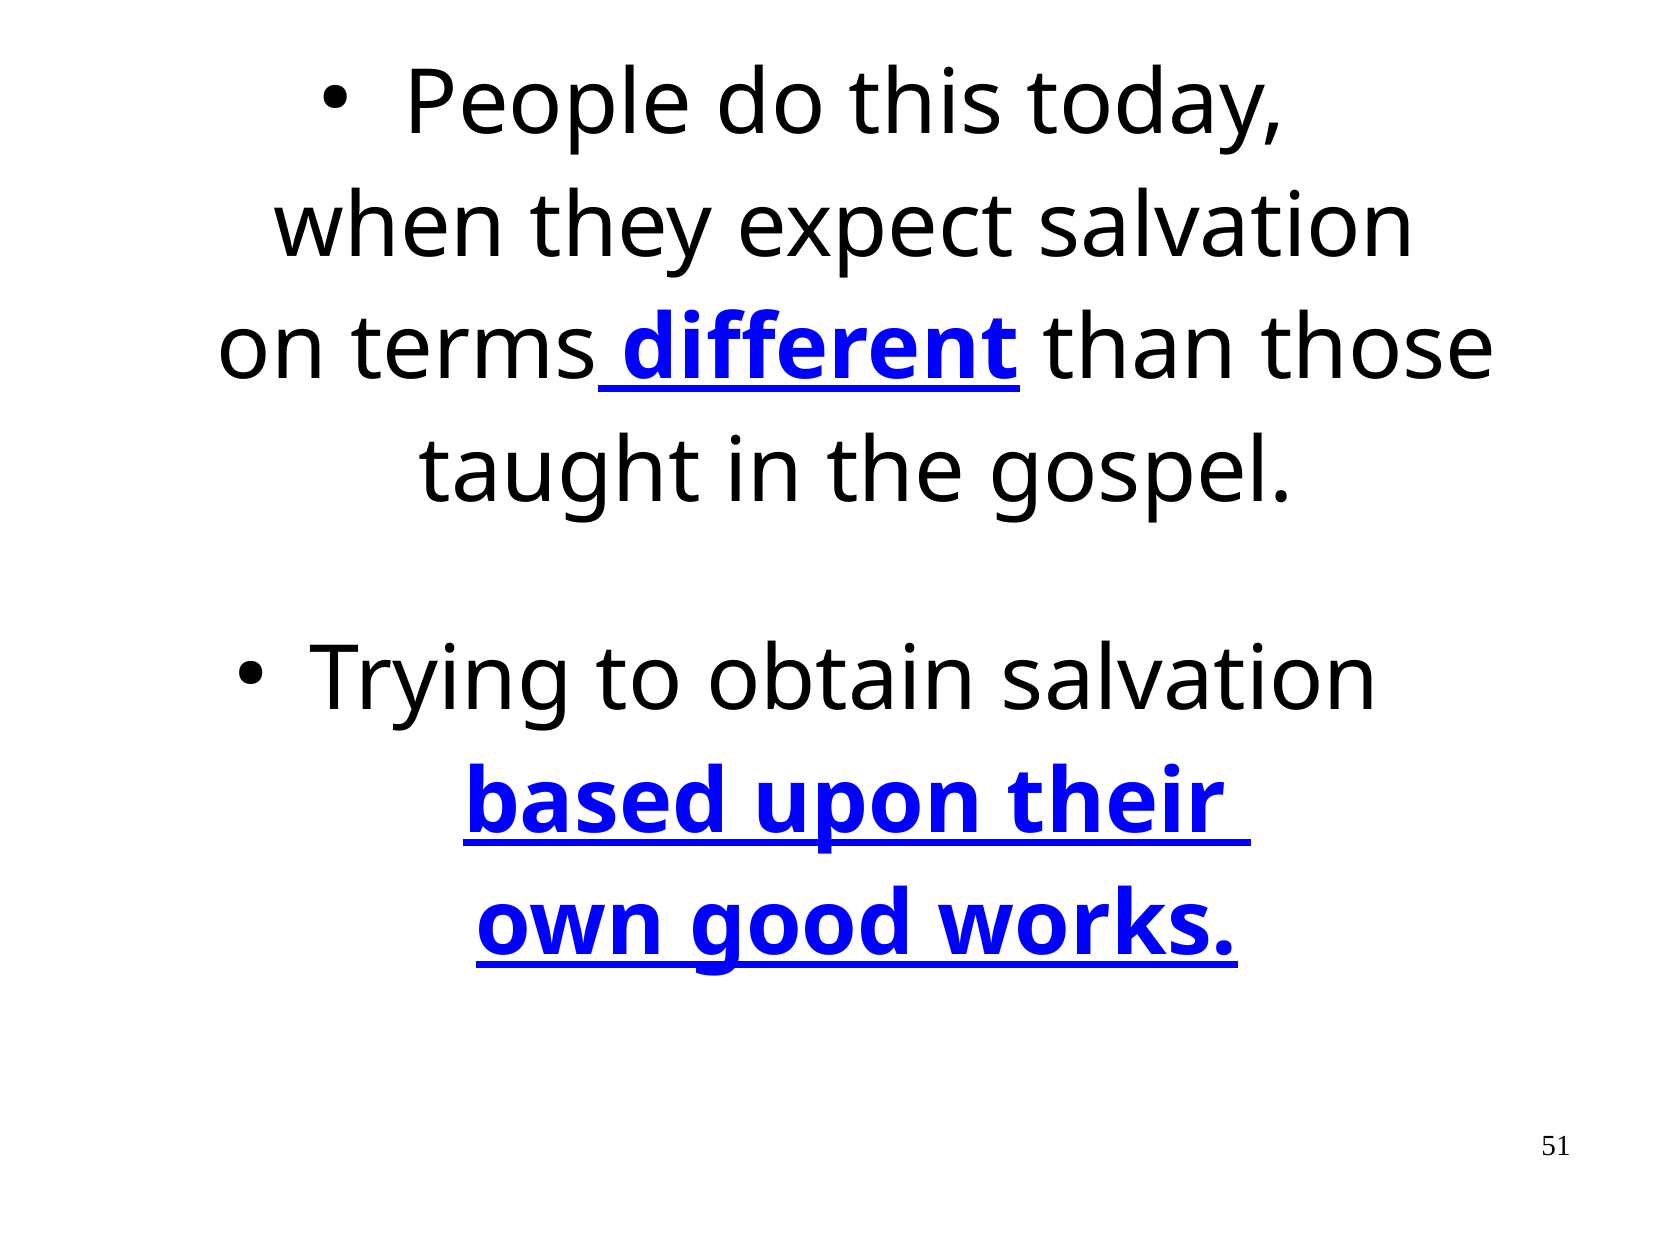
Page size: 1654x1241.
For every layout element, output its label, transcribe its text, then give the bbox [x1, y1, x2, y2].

list People do this today, when they expect salvation on terms different than those taught in the gospel. Trying to obtain salvation based upon their own good works. [37, 37, 1613, 1201]
